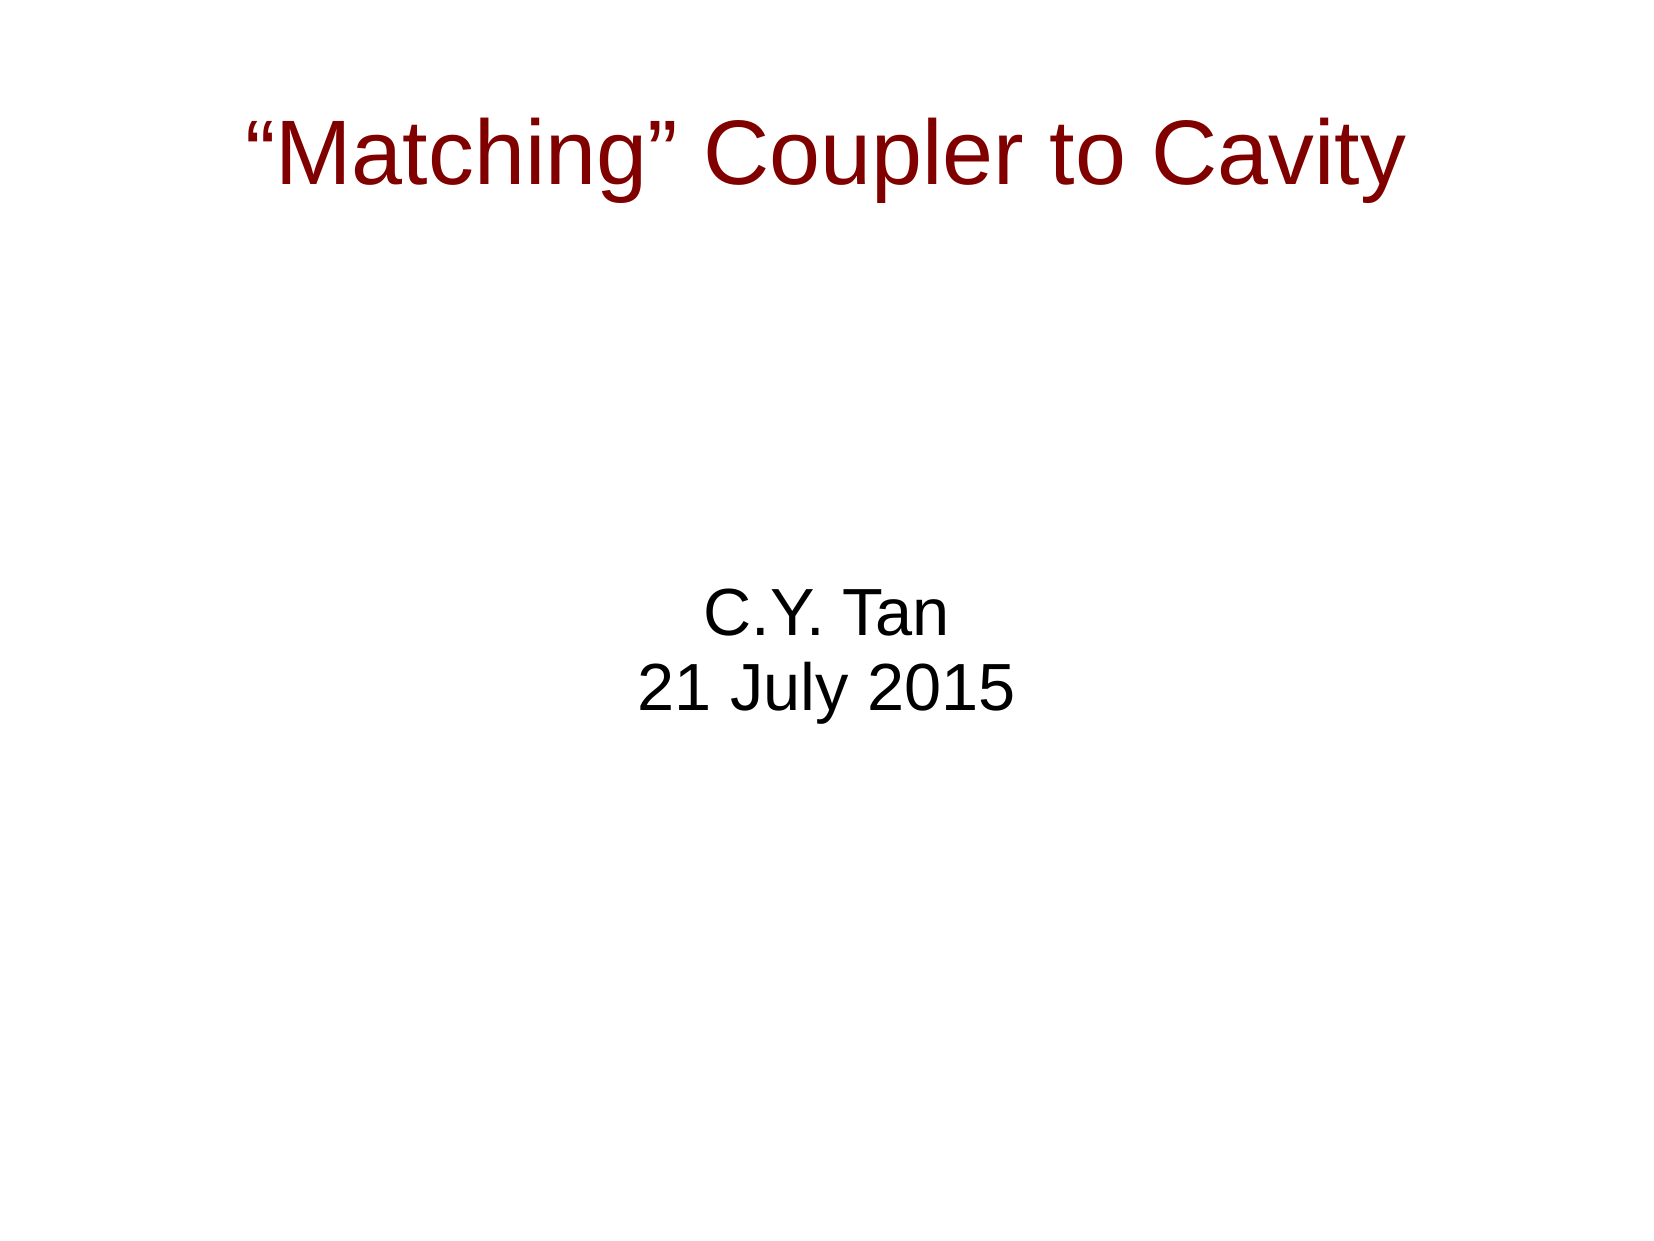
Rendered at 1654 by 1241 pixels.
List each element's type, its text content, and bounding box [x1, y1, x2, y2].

title “Matching” Coupler to Cavity [82, 49, 1571, 257]
subtitle C.Y. Tan 21 July 2015 [82, 290, 1571, 1010]
